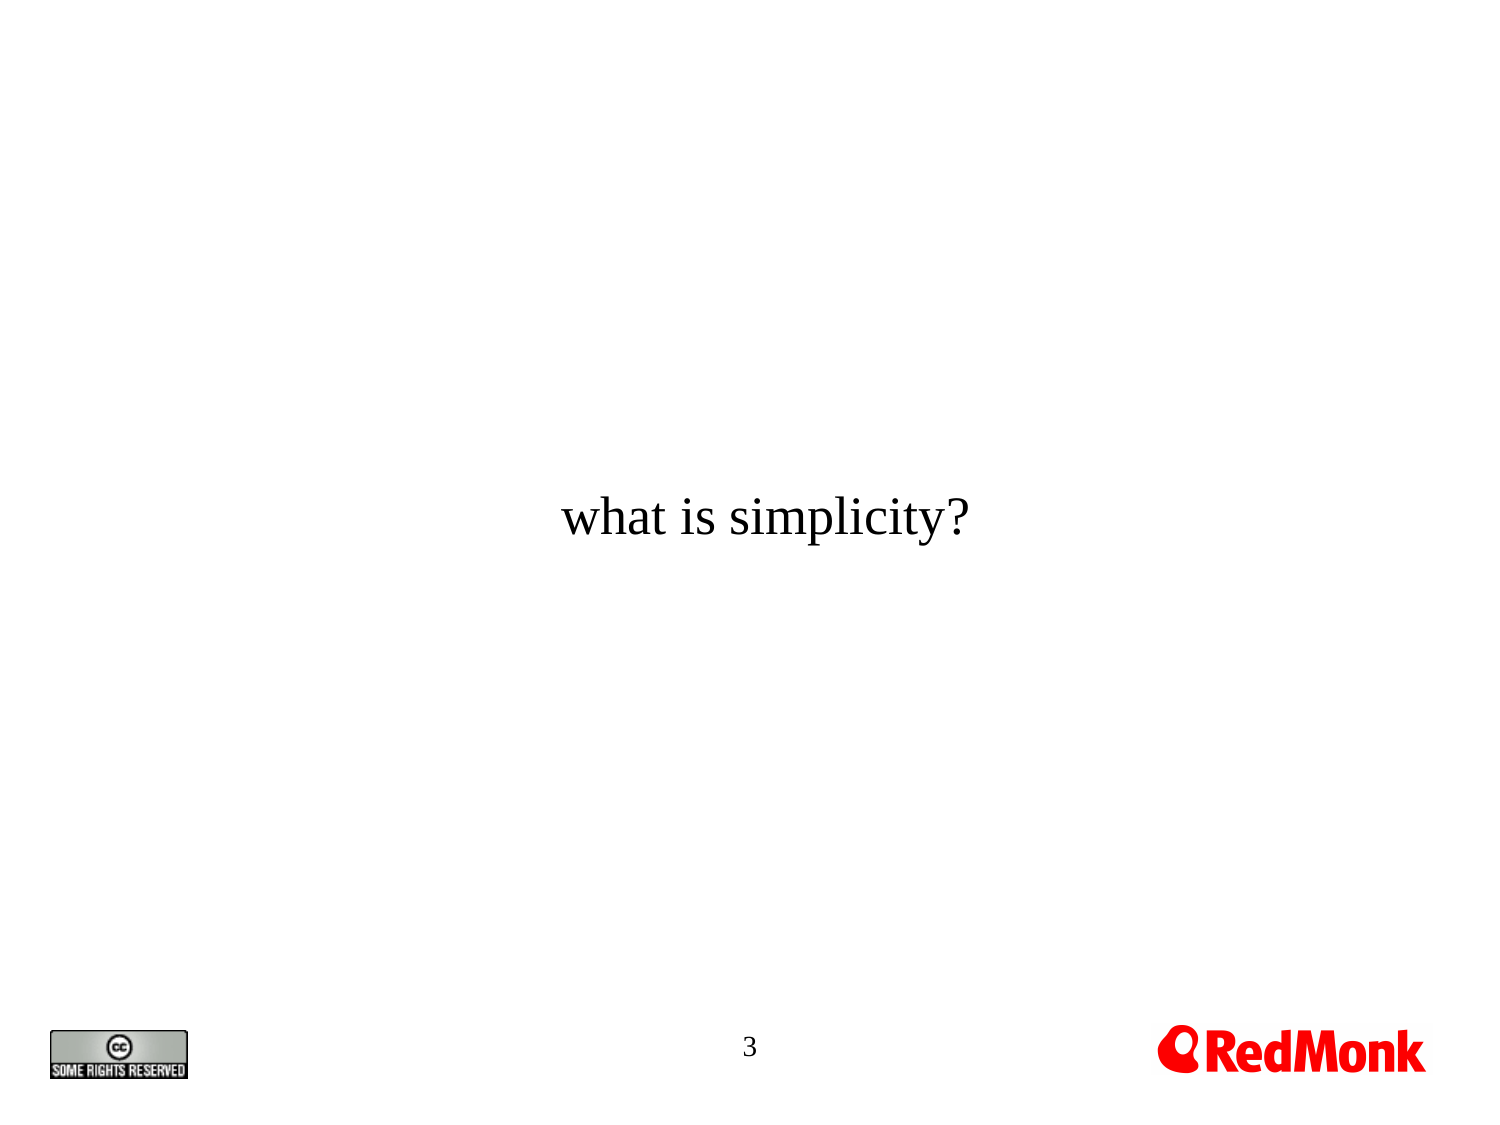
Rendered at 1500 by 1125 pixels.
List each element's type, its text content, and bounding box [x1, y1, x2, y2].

picture [1151, 1023, 1433, 1075]
picture [50, 1030, 188, 1079]
text_box what is simplicity? [546, 499, 1072, 575]
